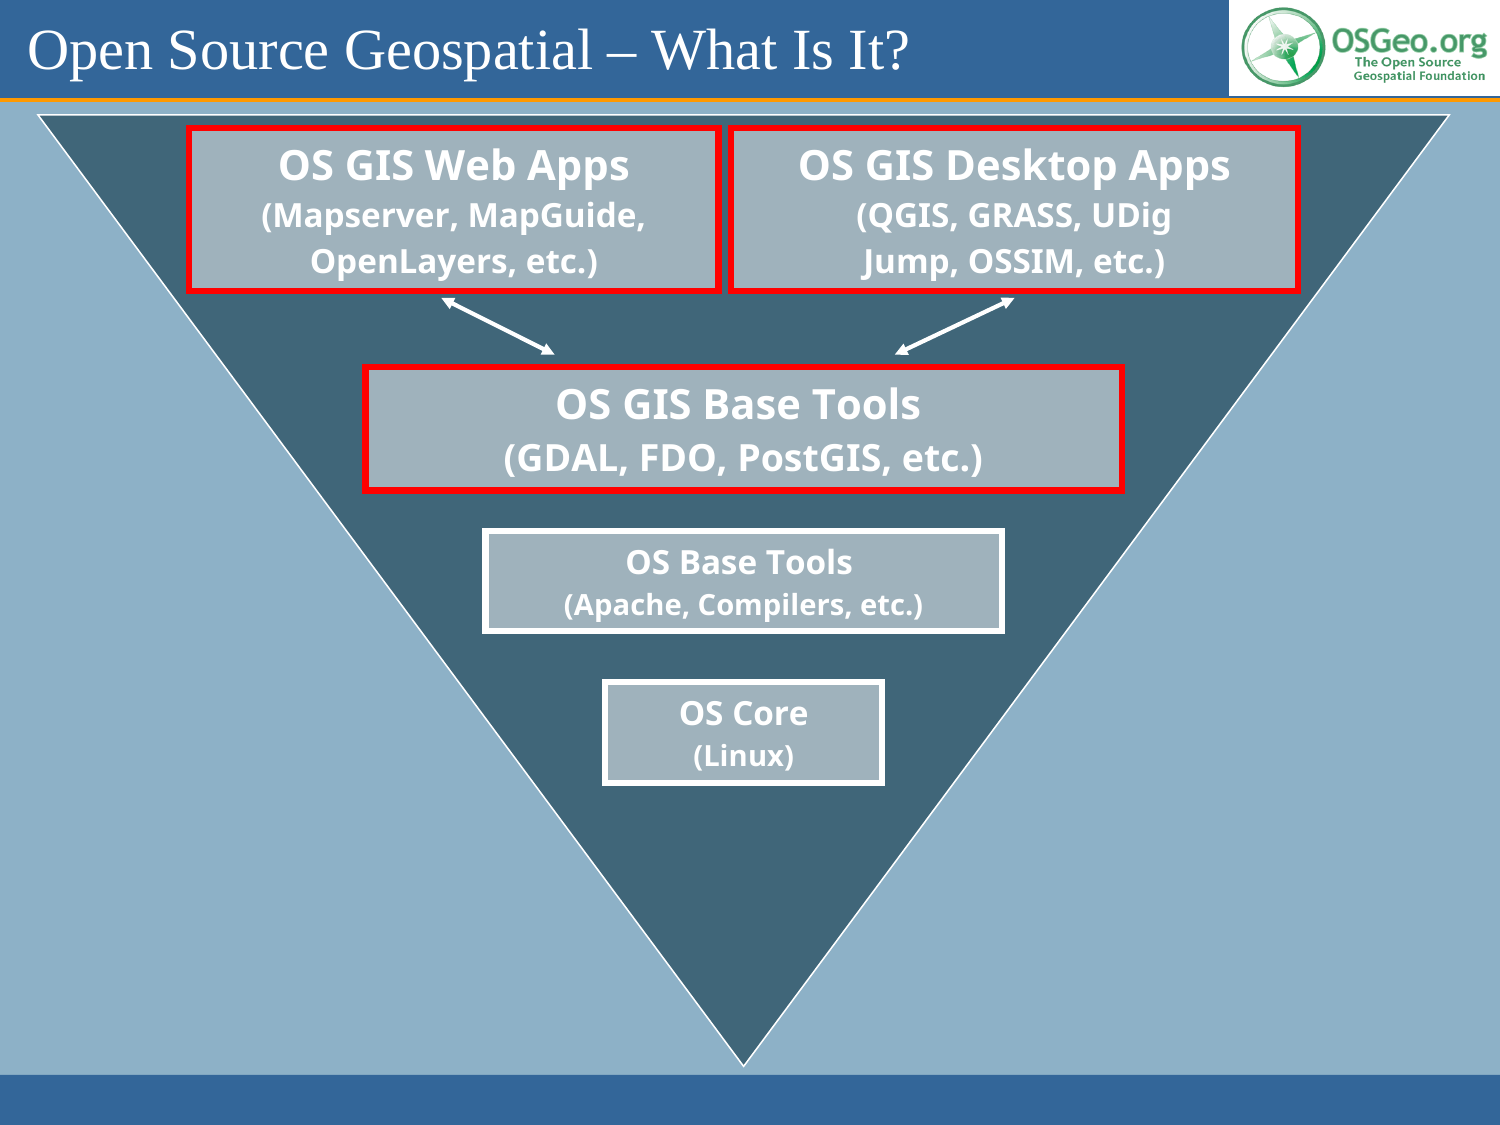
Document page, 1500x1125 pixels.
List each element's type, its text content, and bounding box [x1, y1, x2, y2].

text_box [38, 114, 1450, 1067]
text_box OS Core (Linux) [605, 682, 883, 783]
text_box OS GIS Desktop Apps (QGIS, GRASS, UDig Jump, OSSIM, etc.) [730, 127, 1298, 291]
text_box OS GIS Base Tools (GDAL, FDO, PostGIS, etc.) [365, 367, 1122, 491]
text_box OS GIS Web Apps (Mapserver, MapGuide, OpenLayers, etc.) [189, 127, 719, 291]
title Open Source Geospatial – What Is It? [12, 0, 1138, 100]
text_box OS Base Tools (Apache, Compilers, etc.) [485, 530, 1003, 632]
picture [1228, 0, 1500, 97]
